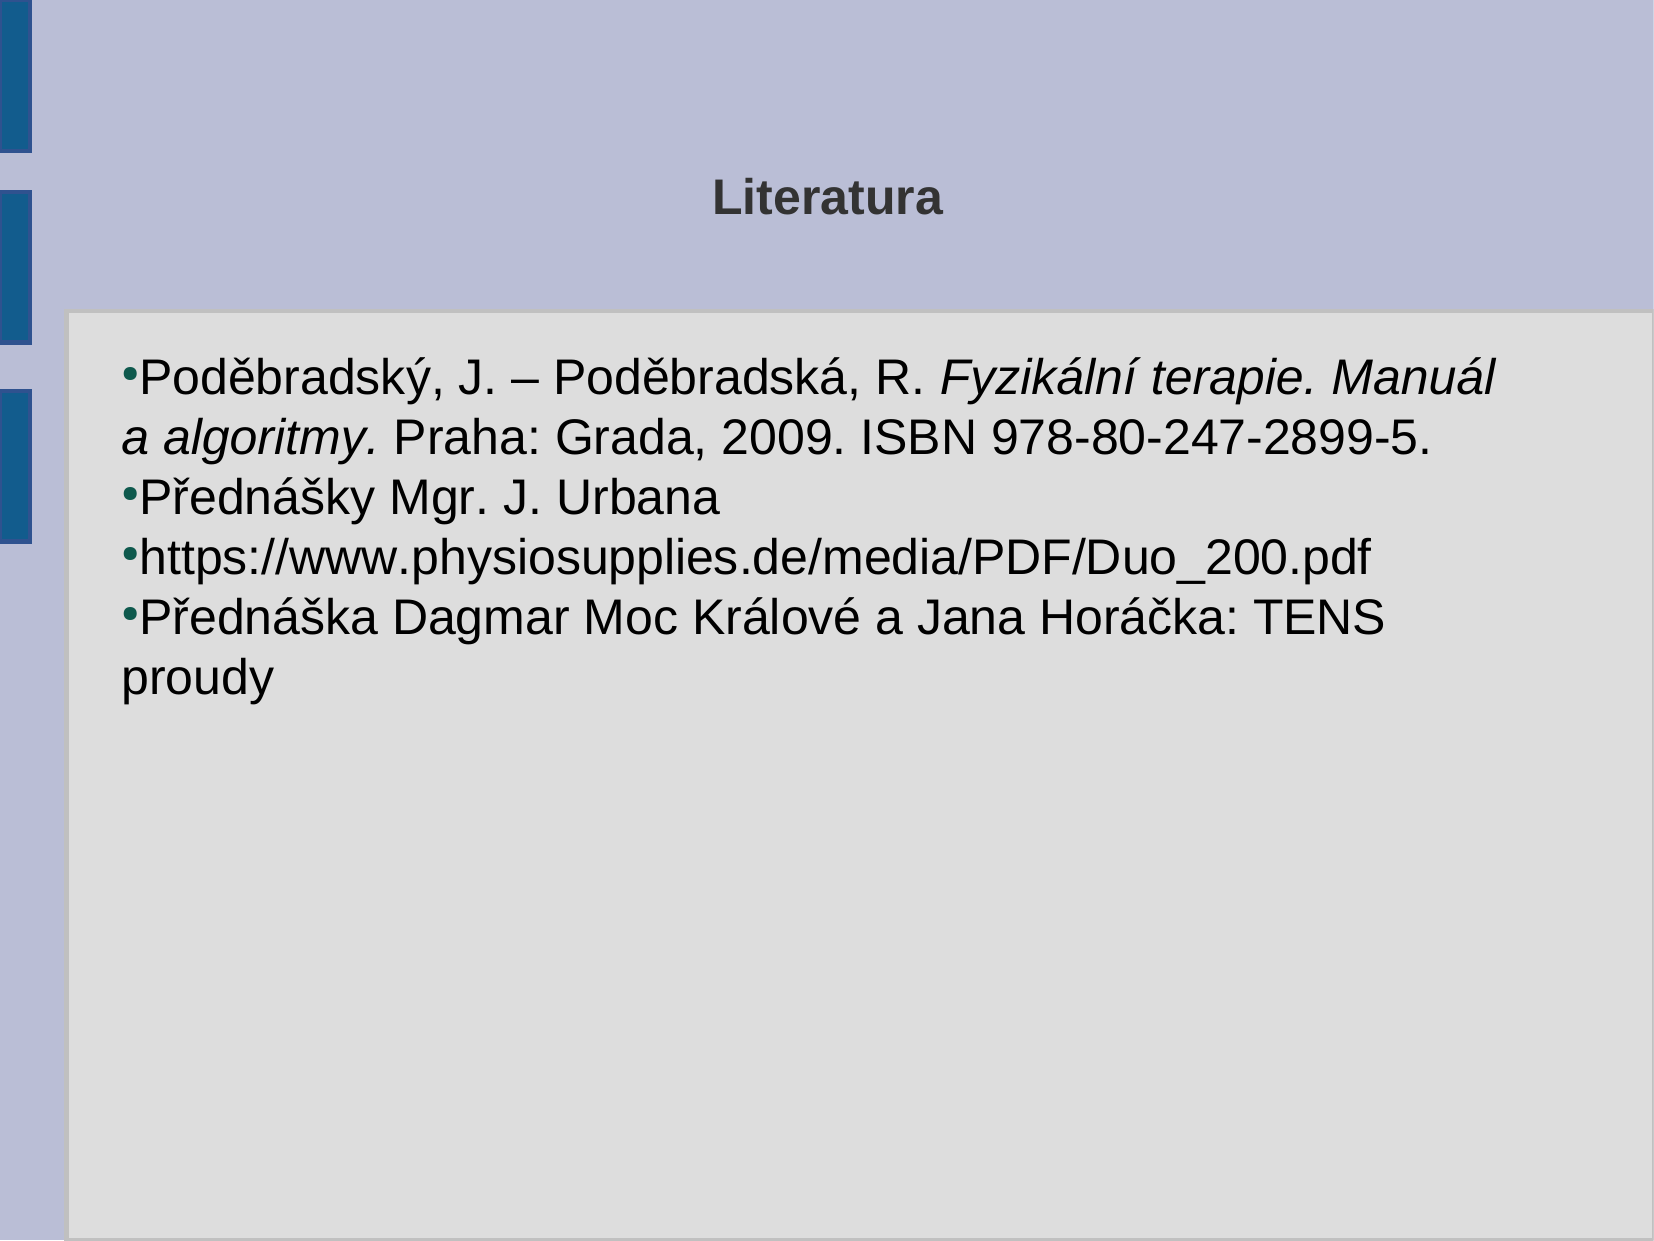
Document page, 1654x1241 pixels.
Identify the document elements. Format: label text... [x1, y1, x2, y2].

list Poděbradský, J. – Poděbradská, R. Fyzikální terapie. Manuál a algoritmy. Praha: Grada, 2009. ISBN 978-80-247-2899-5. Přednášky Mgr. J. Urbana https://www.physiosupplies.de/media/PDF/Duo_200.pdf Přednáška Dagmar Moc Králové a Jana Horáčka: TENS proudy [121, 344, 1534, 1127]
title Literatura [121, 91, 1534, 299]
